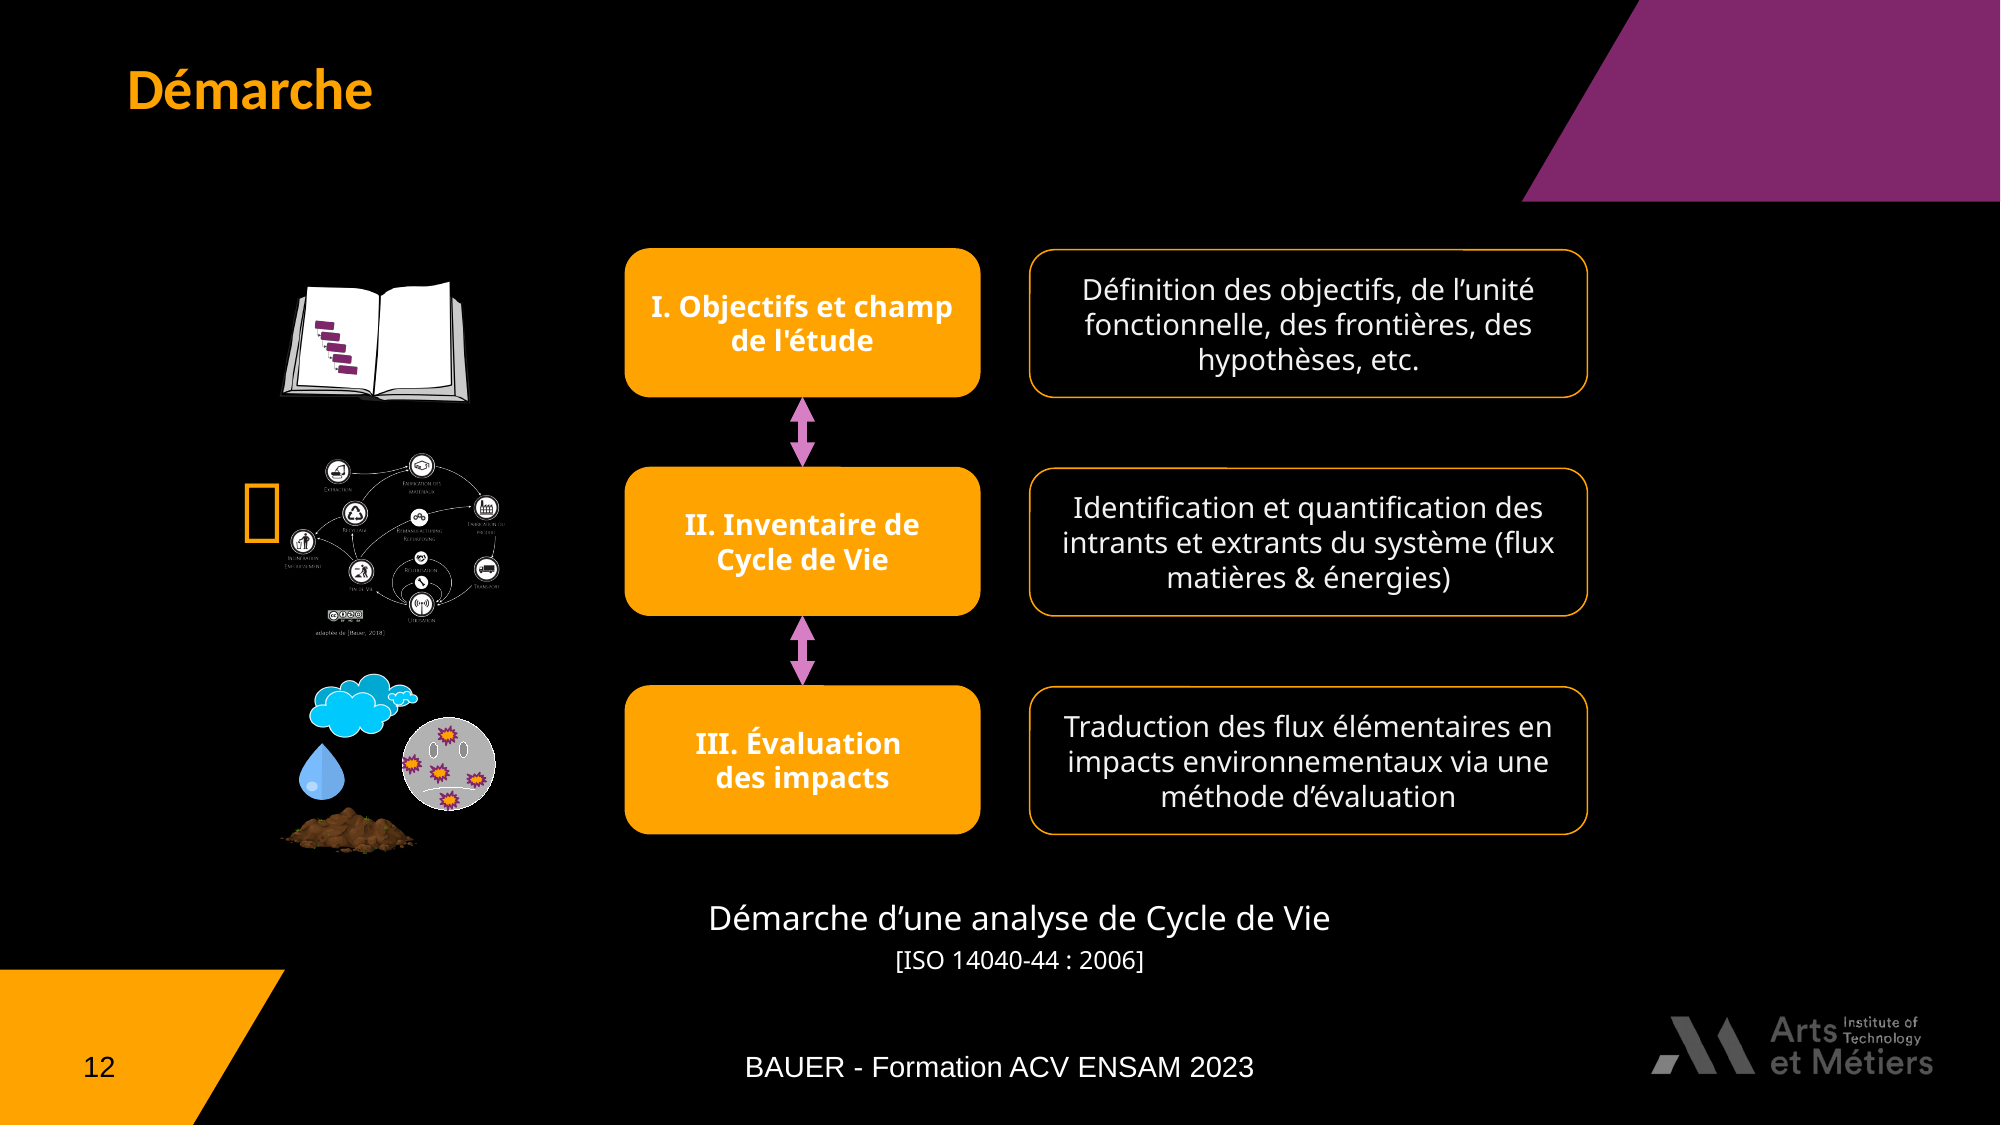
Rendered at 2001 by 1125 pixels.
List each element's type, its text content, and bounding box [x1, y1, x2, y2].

text_box II. Inventaire de Cycle de Vie [625, 467, 980, 616]
text_box [402, 717, 496, 811]
text_box Identification et quantification des intrants et extrants du système (flux matières & énergies) [1029, 468, 1588, 616]
text_box Définition des objectifs, de l’unité fonctionnelle, des frontières, des hypothèses, etc. [1029, 249, 1588, 398]
text_box I. Objectifs et champ de l'étude [625, 248, 980, 397]
picture [280, 453, 512, 639]
text_box III. Évaluation des impacts [625, 685, 980, 834]
title Démarche [112, 51, 1252, 166]
picture [274, 673, 424, 863]
text_box Traduction des flux élémentaires en impacts environnementaux via une méthode d’évaluation [1029, 686, 1588, 835]
text_box Démarche d’une analyse de Cycle de Vie [ISO 14040-44 : 2006] [582, 880, 1458, 983]
text_box 🔎 [222, 452, 303, 568]
picture [1631, 997, 1952, 1093]
picture [278, 281, 471, 404]
